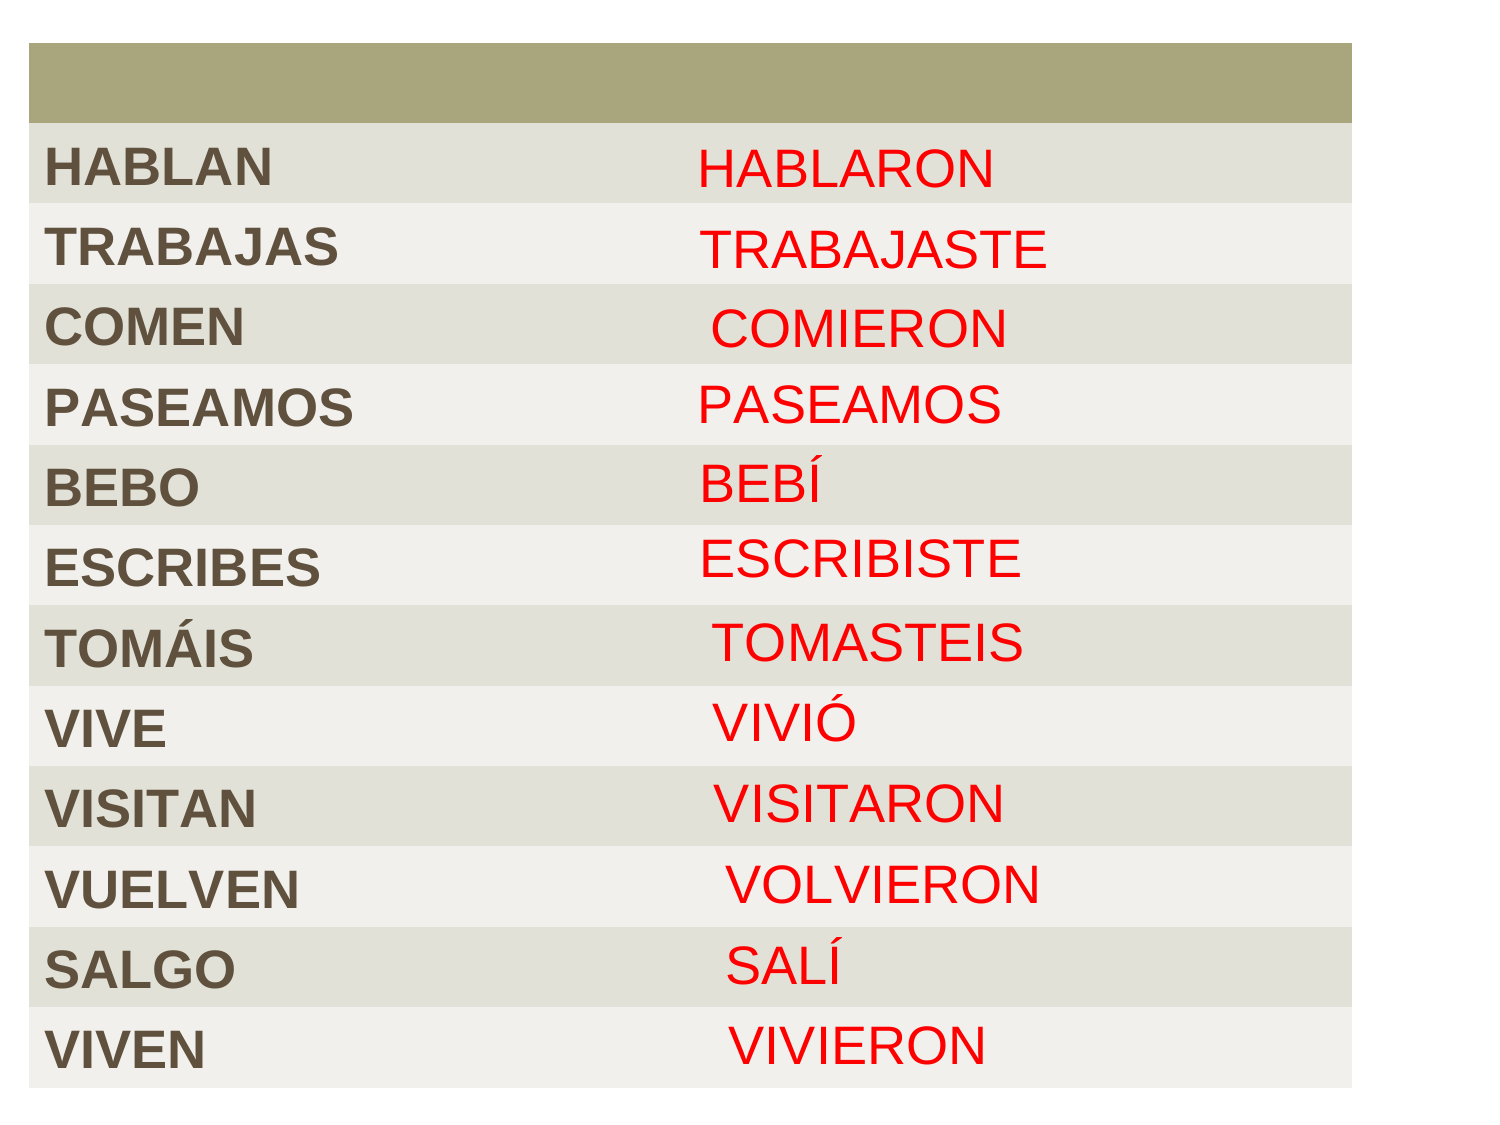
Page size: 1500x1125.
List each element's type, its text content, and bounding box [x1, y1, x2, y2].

table_cell PASEAMOS [29, 364, 684, 445]
text_box BEBÍ [684, 440, 1367, 521]
table_cell COMEN [29, 284, 691, 364]
table_cell BEBO [29, 445, 685, 525]
text_box VOLVIERON [710, 841, 1393, 922]
text_box COMIERON [695, 287, 1378, 366]
table_cell TRABAJAS [29, 203, 684, 284]
text_box VIVIERON [714, 1003, 1397, 1084]
table_cell [691, 927, 714, 1007]
table_cell HABLAN [29, 123, 691, 203]
table_cell TOMÁIS [29, 605, 691, 686]
text_box TRABAJASTE [684, 206, 1392, 287]
table_cell [691, 596, 1352, 605]
table_cell [691, 287, 695, 361]
text_box ESCRIBISTE [685, 515, 1368, 596]
table_cell VIVE [29, 686, 691, 766]
text_box PASEAMOS [683, 361, 1366, 443]
text_box TOMASTEIS [696, 599, 1380, 680]
table_cell [691, 766, 710, 846]
table_cell [691, 1007, 1352, 1088]
table_cell [691, 605, 698, 686]
table_cell SALGO [29, 927, 691, 1007]
table_cell [691, 846, 710, 927]
text_box HABLARON [683, 125, 1366, 206]
table_header [691, 43, 1352, 123]
text_box SALÍ [710, 922, 1393, 1003]
table_cell ESCRIBES [29, 525, 691, 605]
table_header [29, 43, 691, 123]
table_cell VIVEN [29, 1007, 691, 1088]
table_cell VISITAN [29, 766, 691, 846]
text_box VIVIÓ [698, 679, 1381, 761]
table_cell VUELVEN [29, 846, 691, 927]
table_cell [691, 686, 699, 766]
text_box VISITARON [699, 760, 1382, 842]
